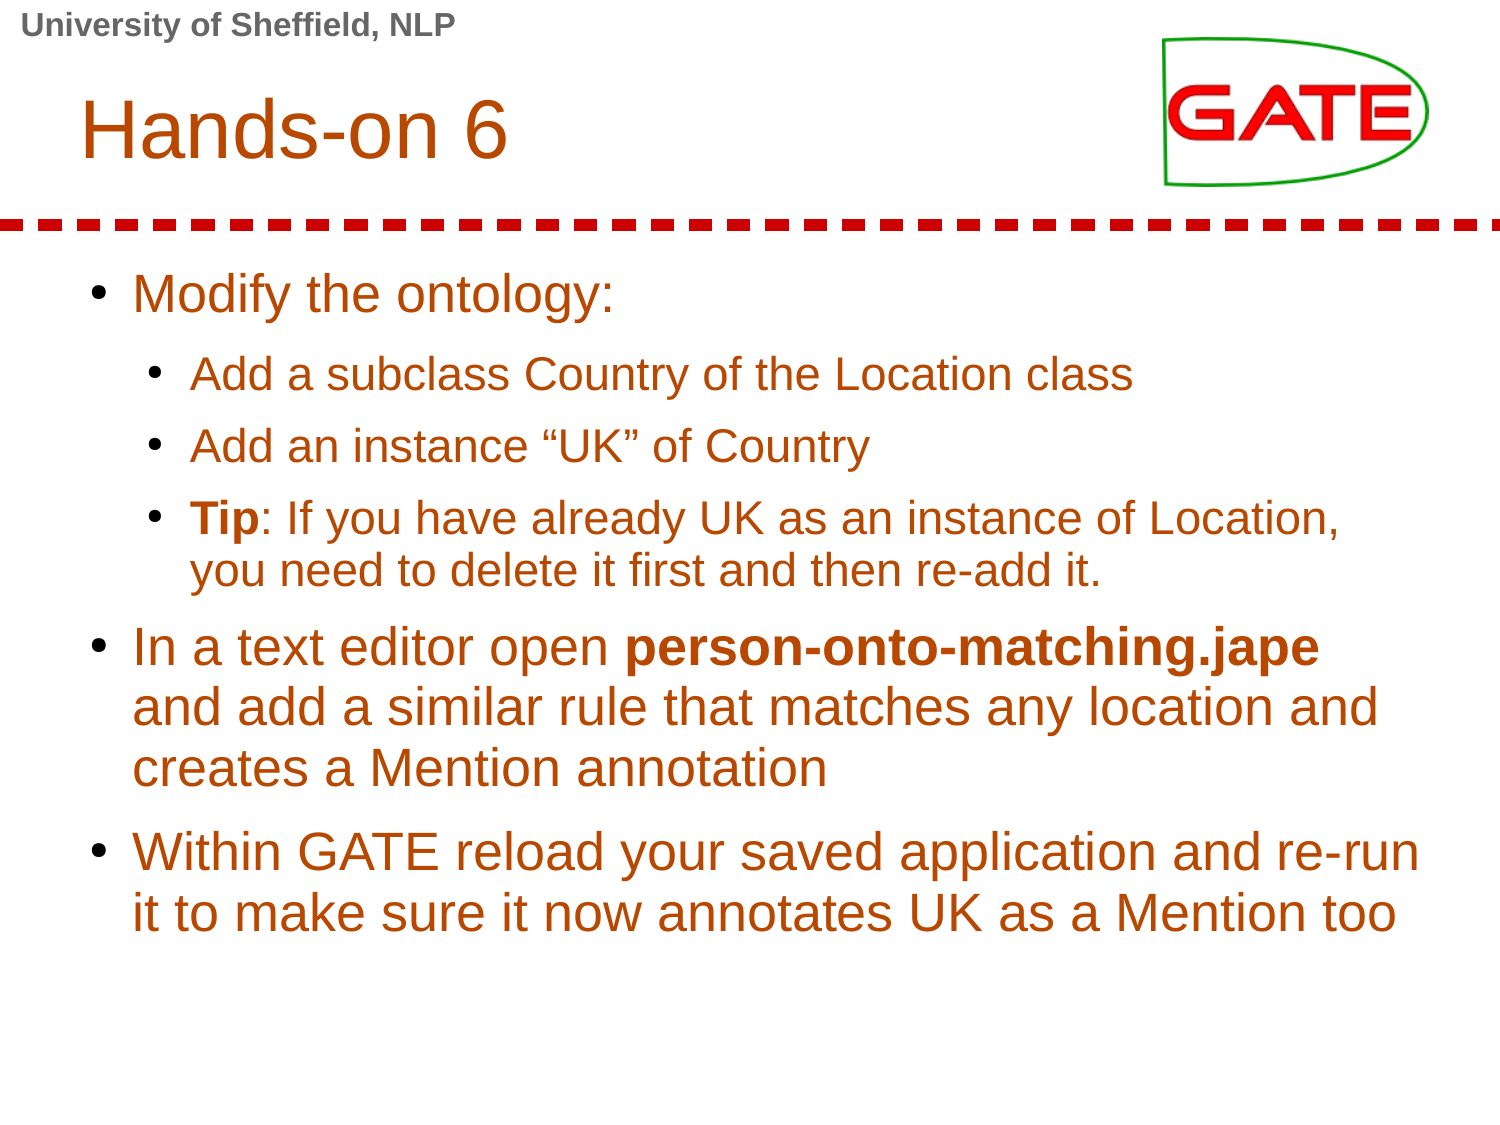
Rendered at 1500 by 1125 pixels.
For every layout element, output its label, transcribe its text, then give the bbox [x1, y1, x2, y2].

list Modify the ontology: Add a subclass Country of the Location class Add an instance “UK” of Country Tip: If you have already UK as an instance of Location, you need to delete it first and then re-add it. In a text editor open person-onto-matching.jape and add a similar rule that matches any location and creates a Mention annotation Within GATE reload your saved application and re-run it to make sure it now annotates UK as a Mention too [75, 263, 1425, 1006]
title Hands-on 6 [79, 62, 1149, 197]
picture [1162, 37, 1429, 187]
